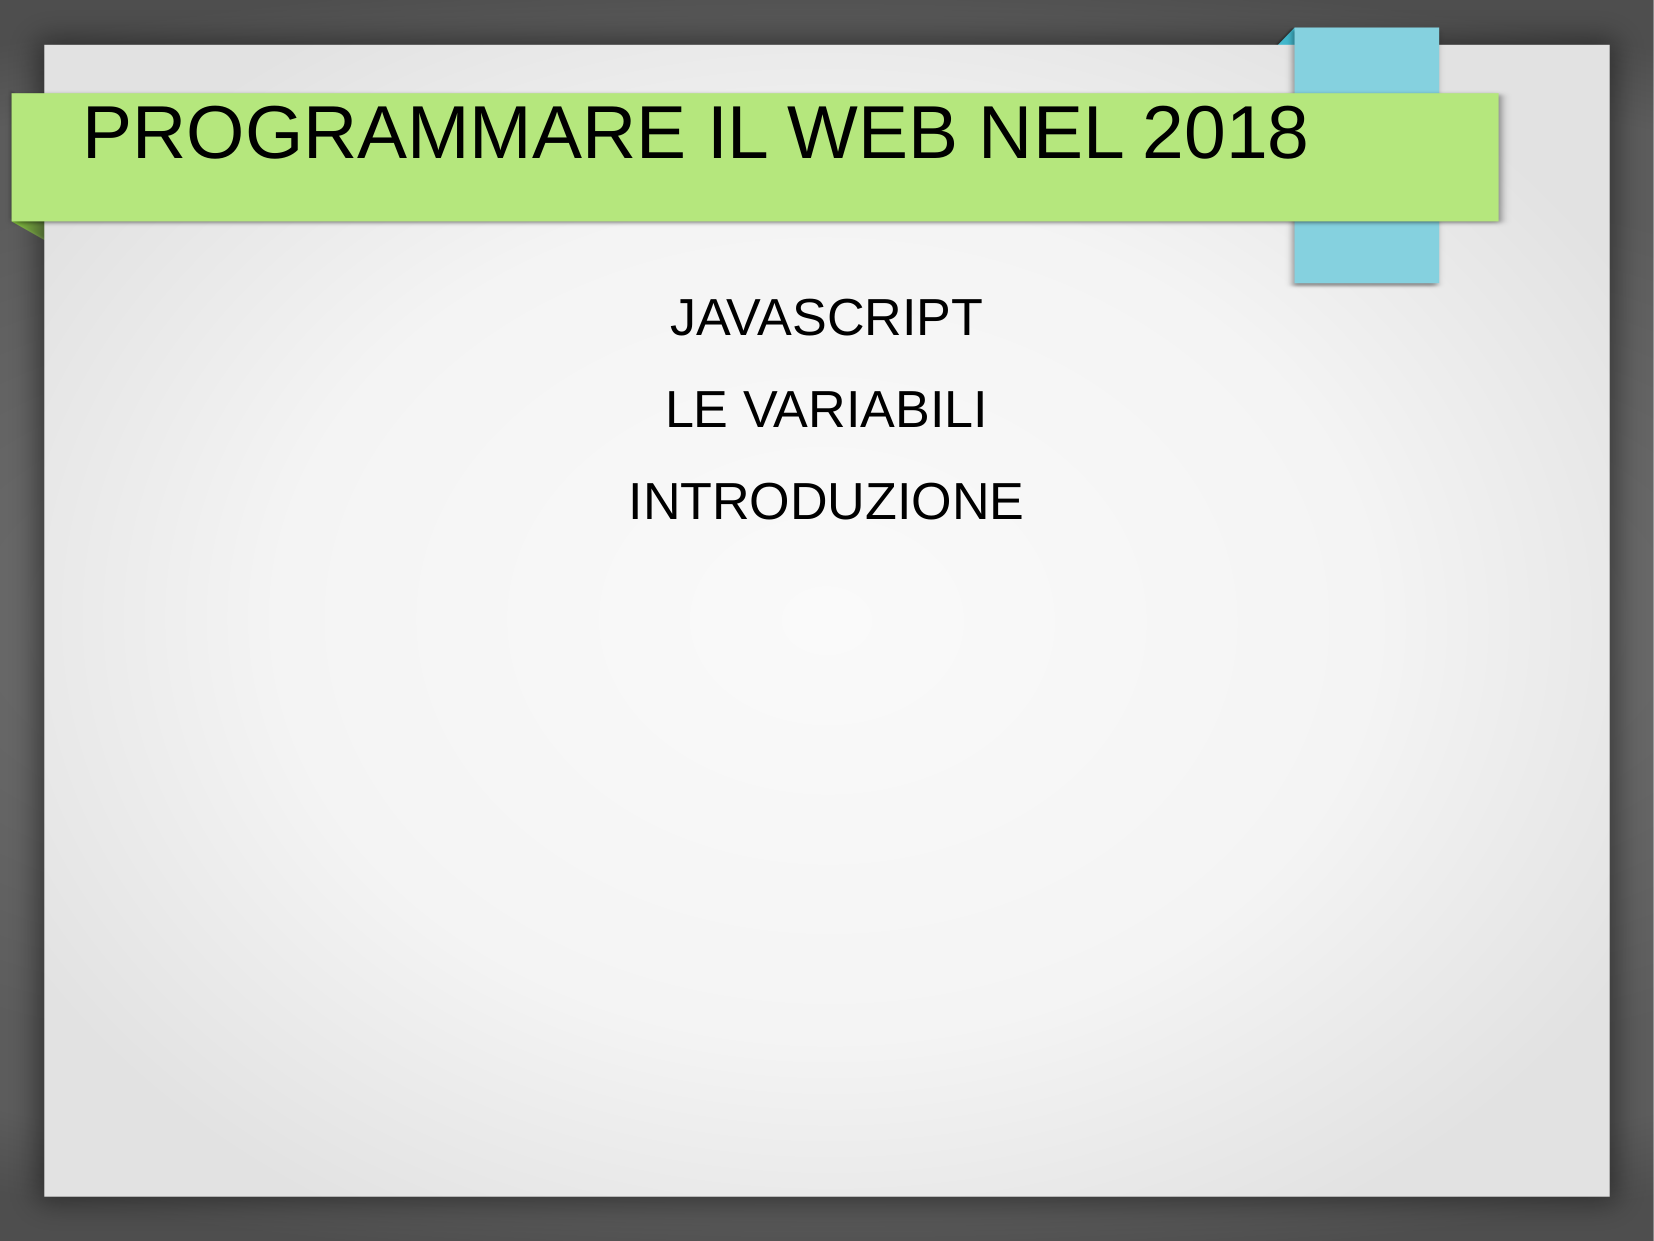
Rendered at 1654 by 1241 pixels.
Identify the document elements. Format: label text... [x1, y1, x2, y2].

picture [0, 0, 1654, 1241]
subtitle JAVASCRIPT LE VARIABILI INTRODUZIONE [82, 250, 1571, 1015]
title PROGRAMMARE IL WEB NEL 2018 [82, 44, 1489, 213]
